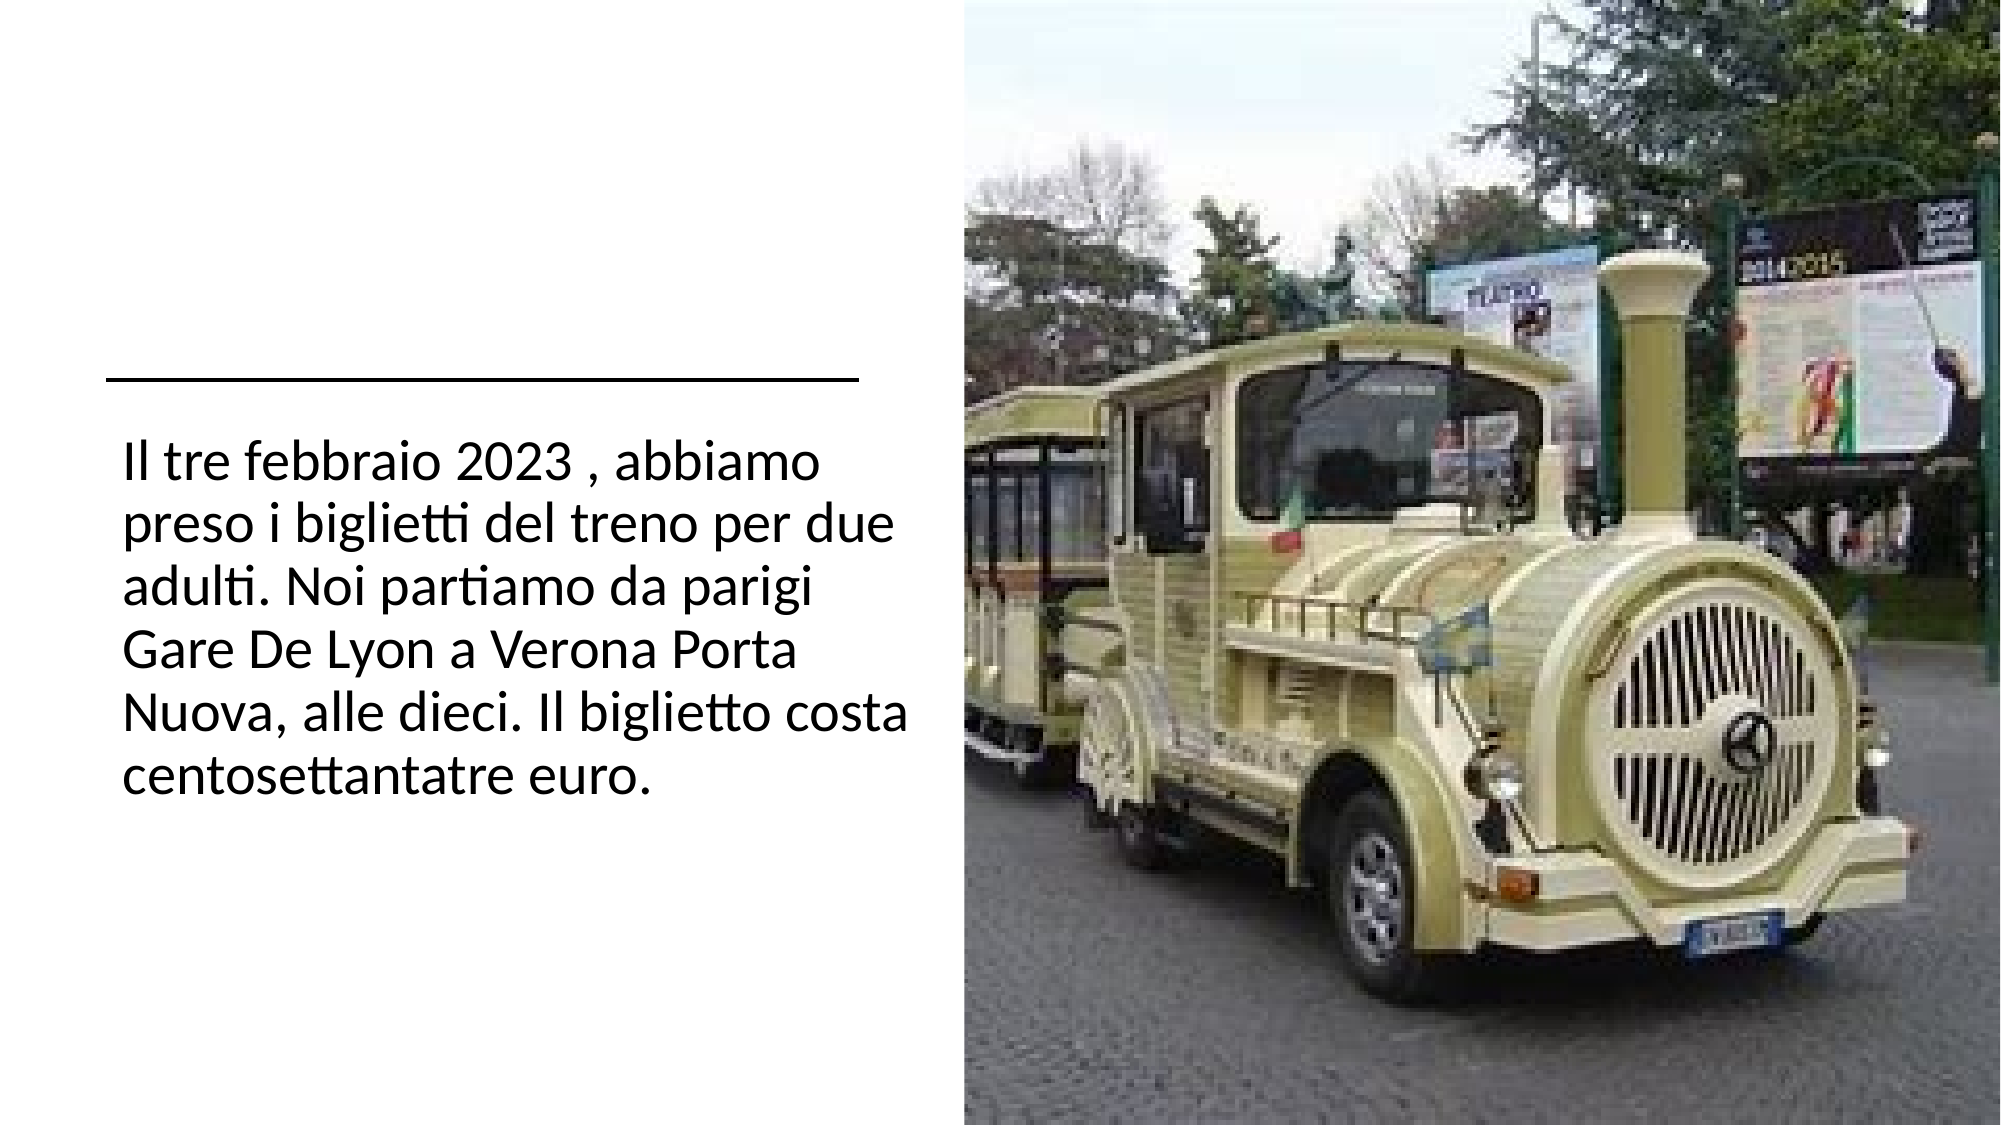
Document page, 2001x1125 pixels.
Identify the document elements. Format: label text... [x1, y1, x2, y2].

list Il tre febbraio 2023 , abbiamo preso i biglietti del treno per due adulti. Noi partiamo da parigi Gare De Lyon a Verona Porta Nuova, alle dieci. Il biglietto costa centosettantatre euro. [107, 422, 948, 991]
picture [964, 0, 2001, 1125]
